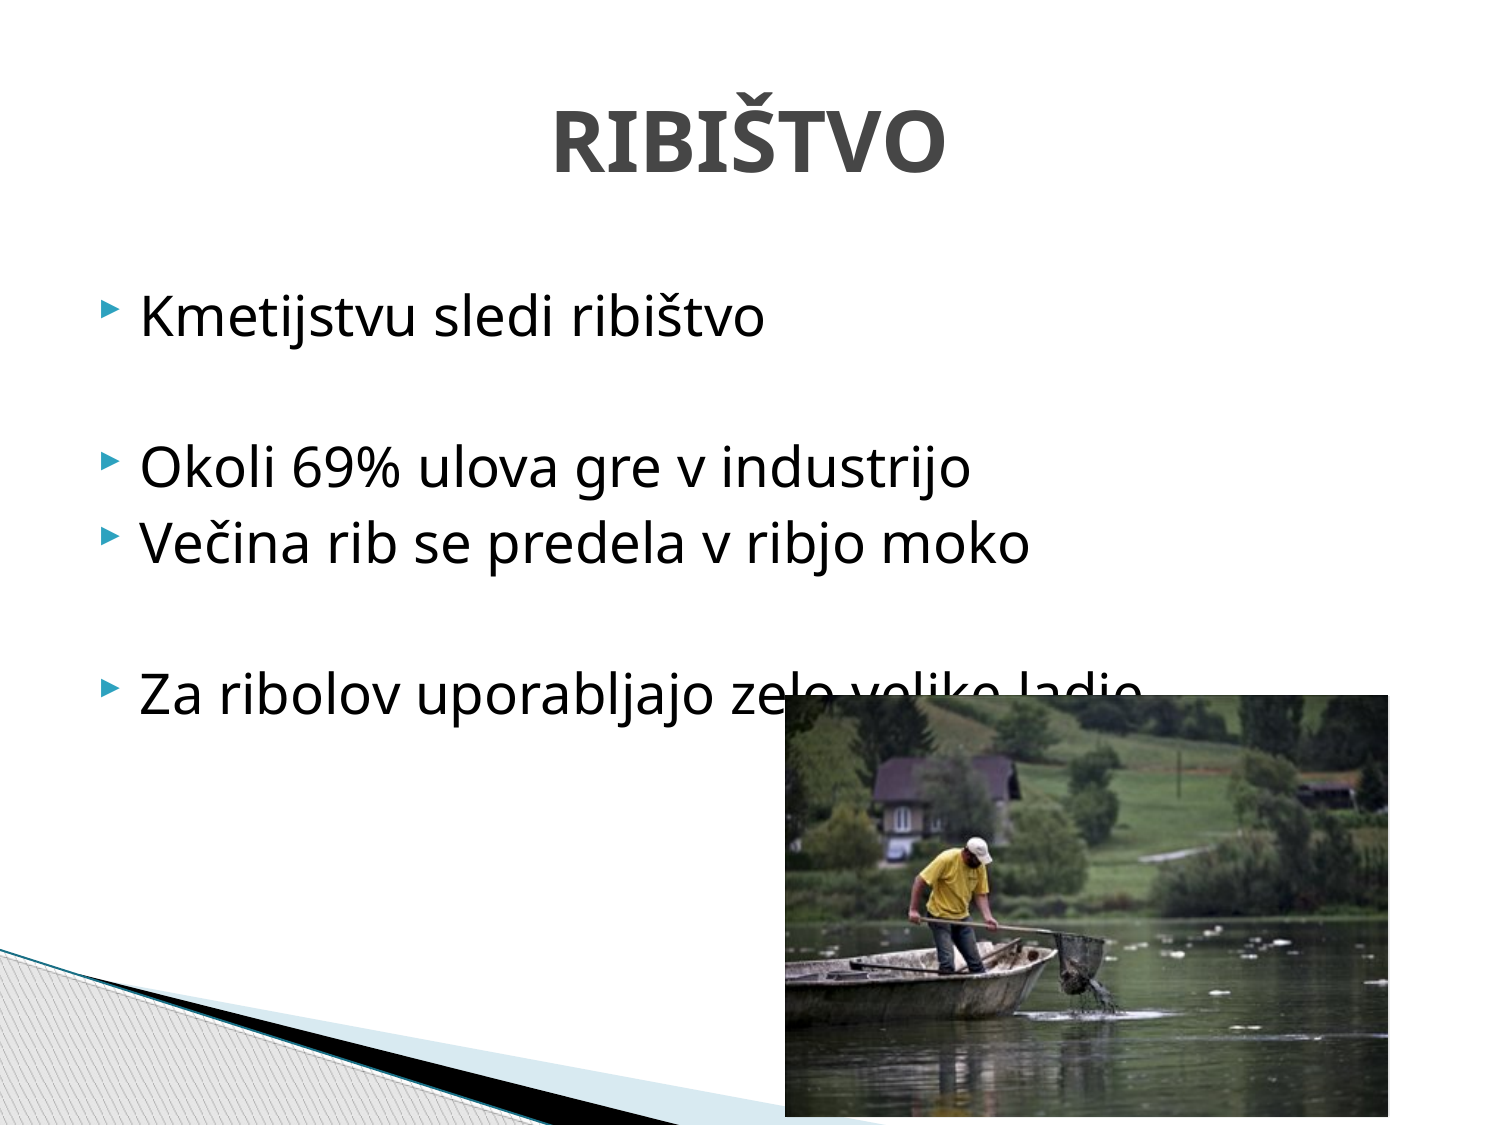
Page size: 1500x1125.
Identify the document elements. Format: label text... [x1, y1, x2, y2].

picture [785, 695, 1388, 1117]
list Kmetijstvu sledi ribištvo Okoli 69% ulova gre v industrijo Večina rib se predela v ribjo moko Za ribolov uporabljajo zelo velike ladje [64, 196, 1415, 939]
title RIBIŠTVO [75, 45, 1425, 233]
